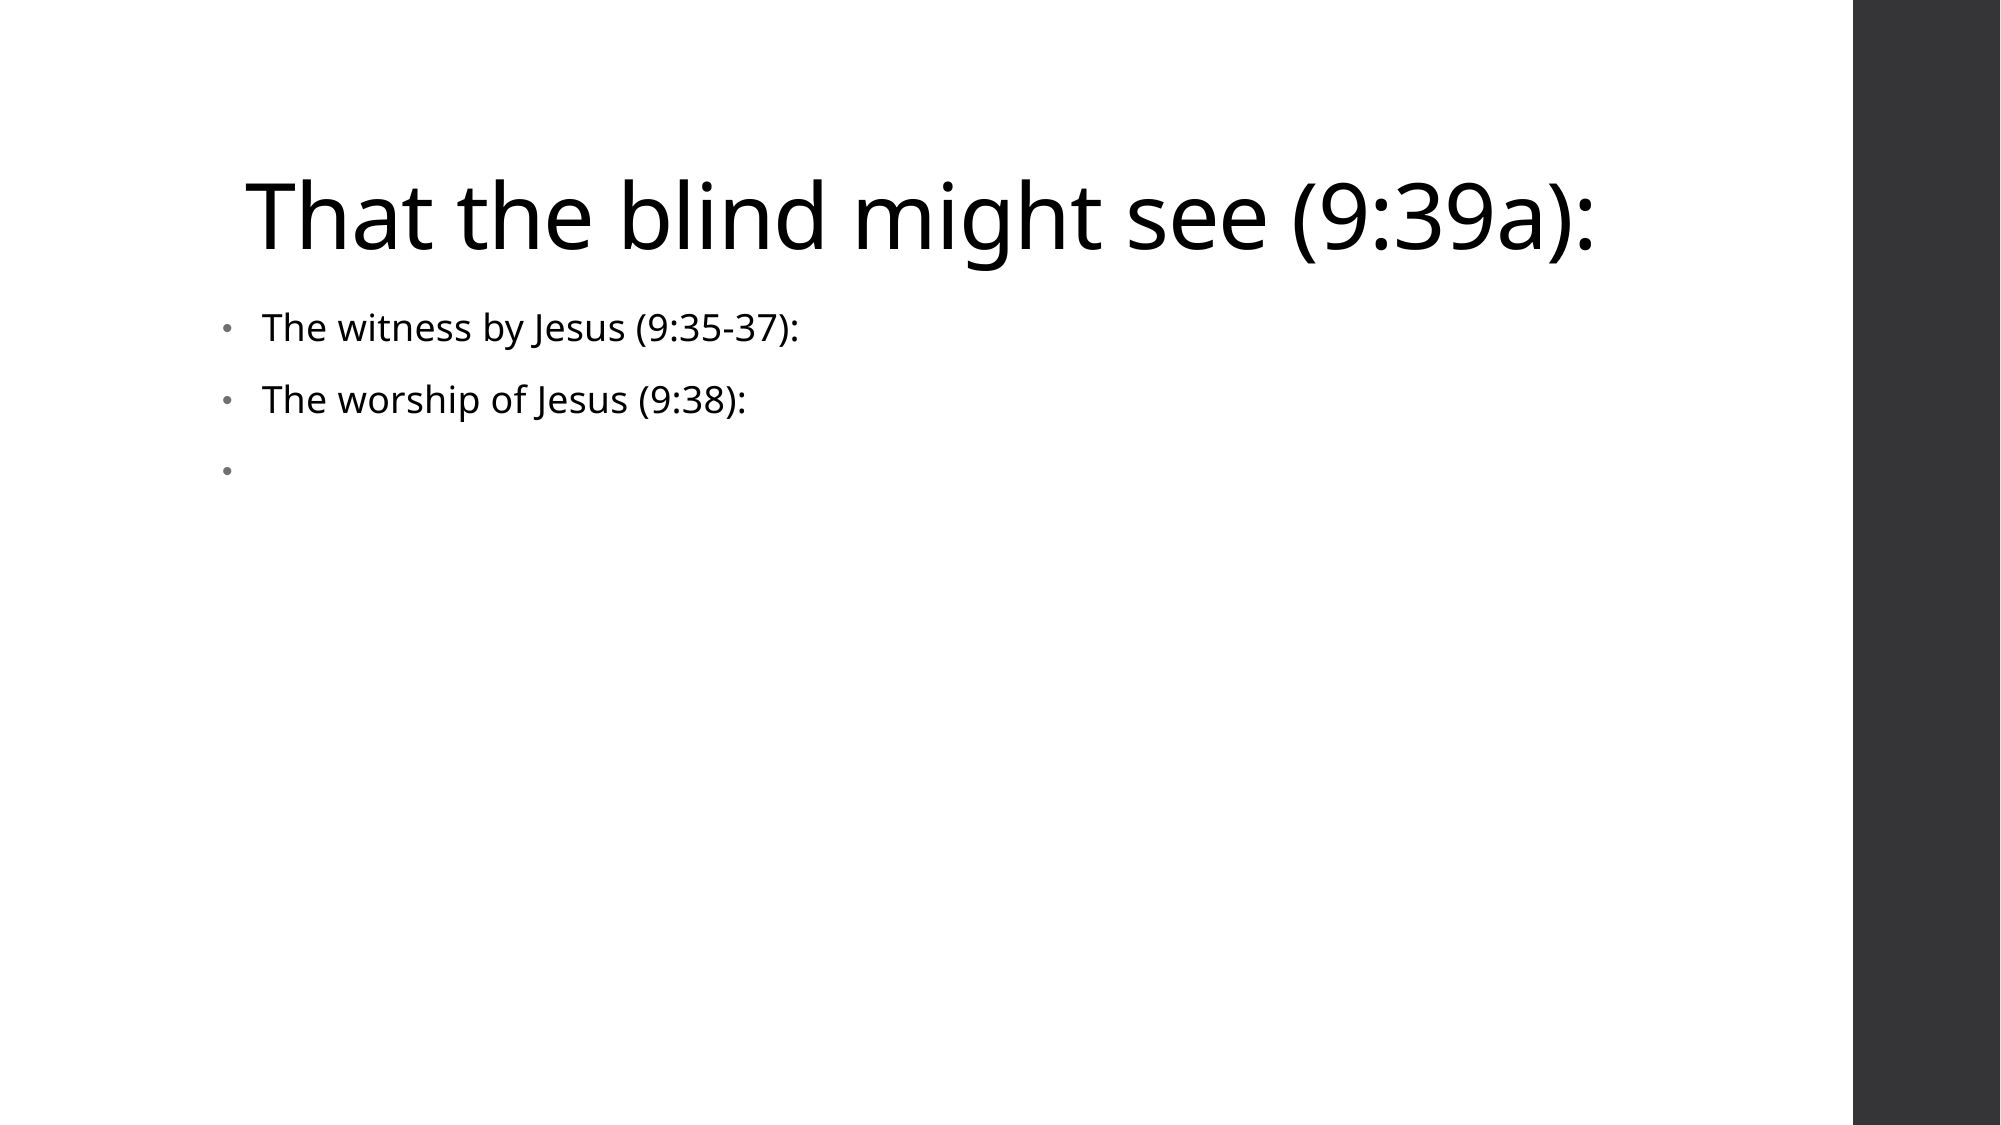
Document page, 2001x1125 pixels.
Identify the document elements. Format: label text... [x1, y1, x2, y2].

title That the blind might see (9:39a): [206, 60, 1797, 278]
list The witness by Jesus (9:35-37): The worship of Jesus (9:38): [206, 299, 1617, 1014]
